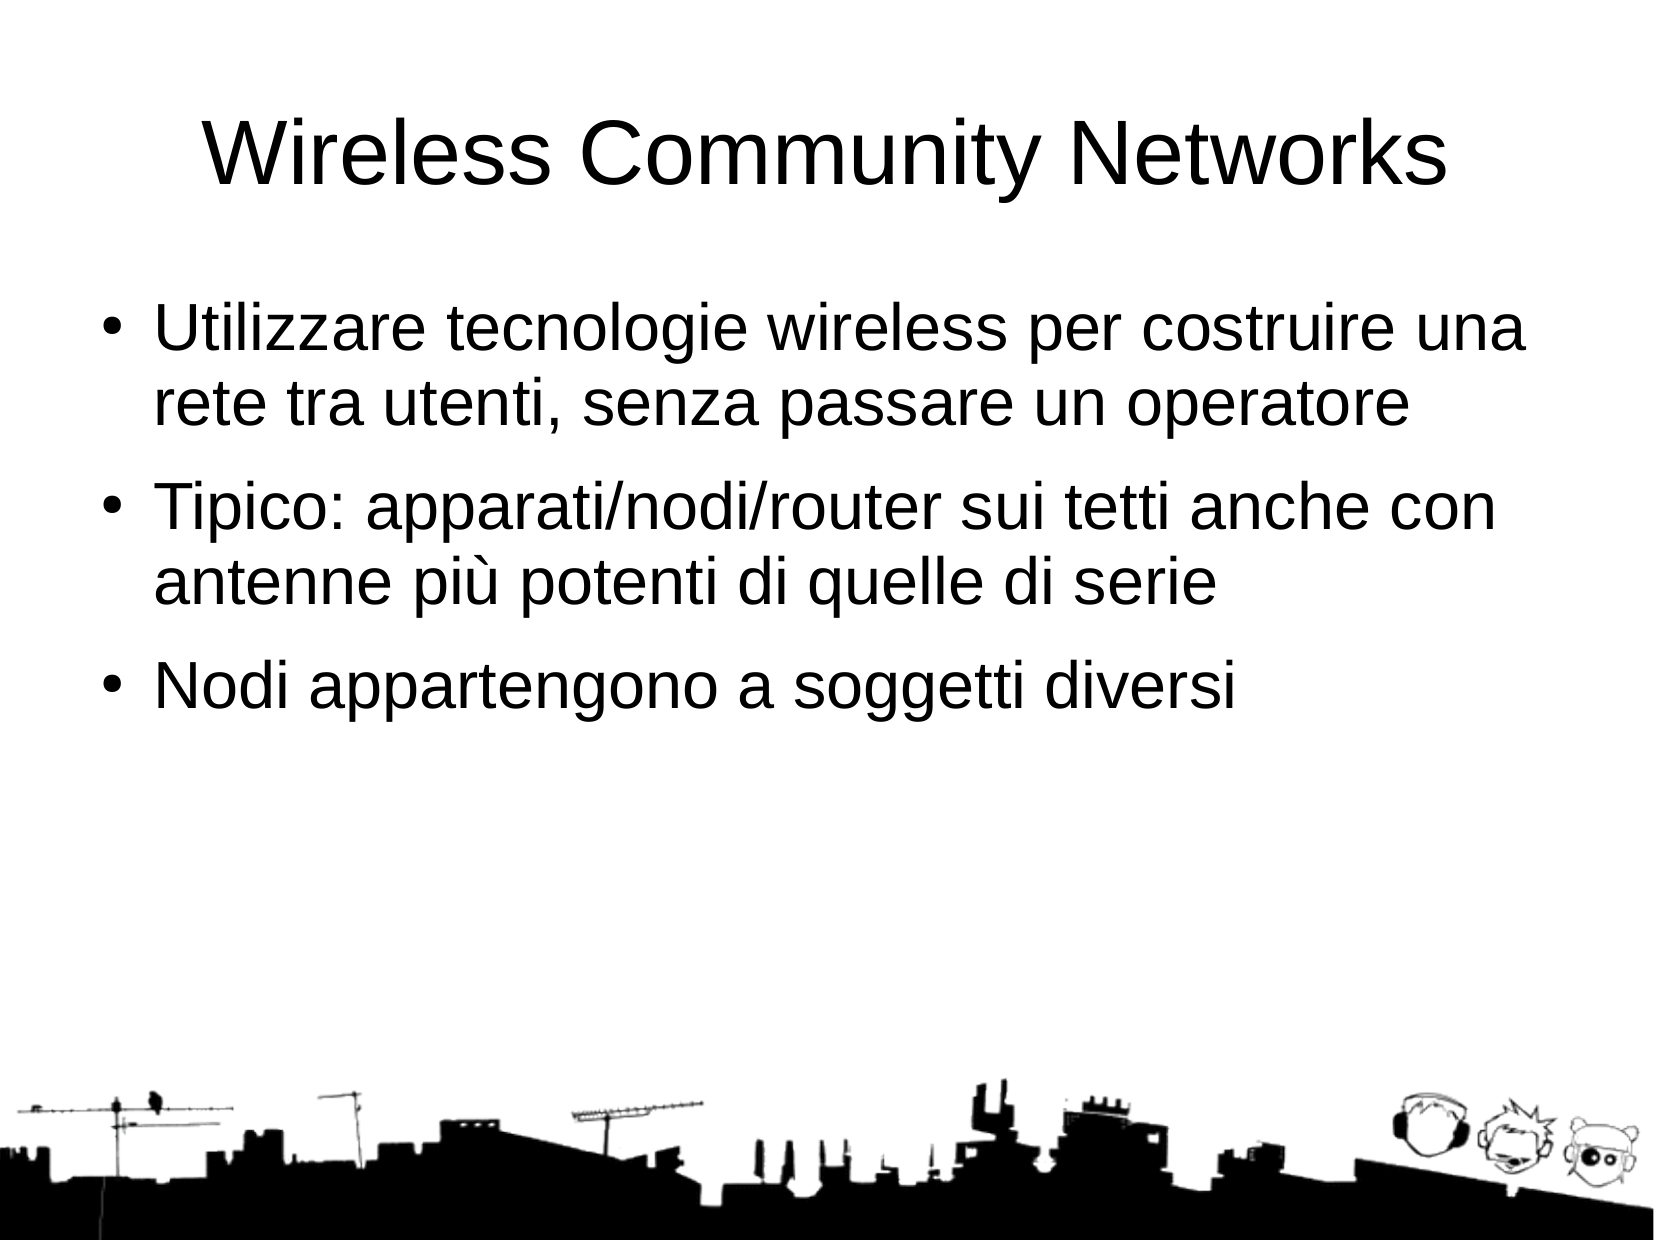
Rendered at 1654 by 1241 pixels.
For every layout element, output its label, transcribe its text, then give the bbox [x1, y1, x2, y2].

title Wireless Community Networks [82, 56, 1571, 250]
picture [0, 1077, 1654, 1240]
list Utilizzare tecnologie wireless per costruire una rete tra utenti, senza passare un operatore Tipico: apparati/nodi/router sui tetti anche con antenne più potenti di quelle di serie Nodi appartengono a soggetti diversi [82, 290, 1571, 1094]
